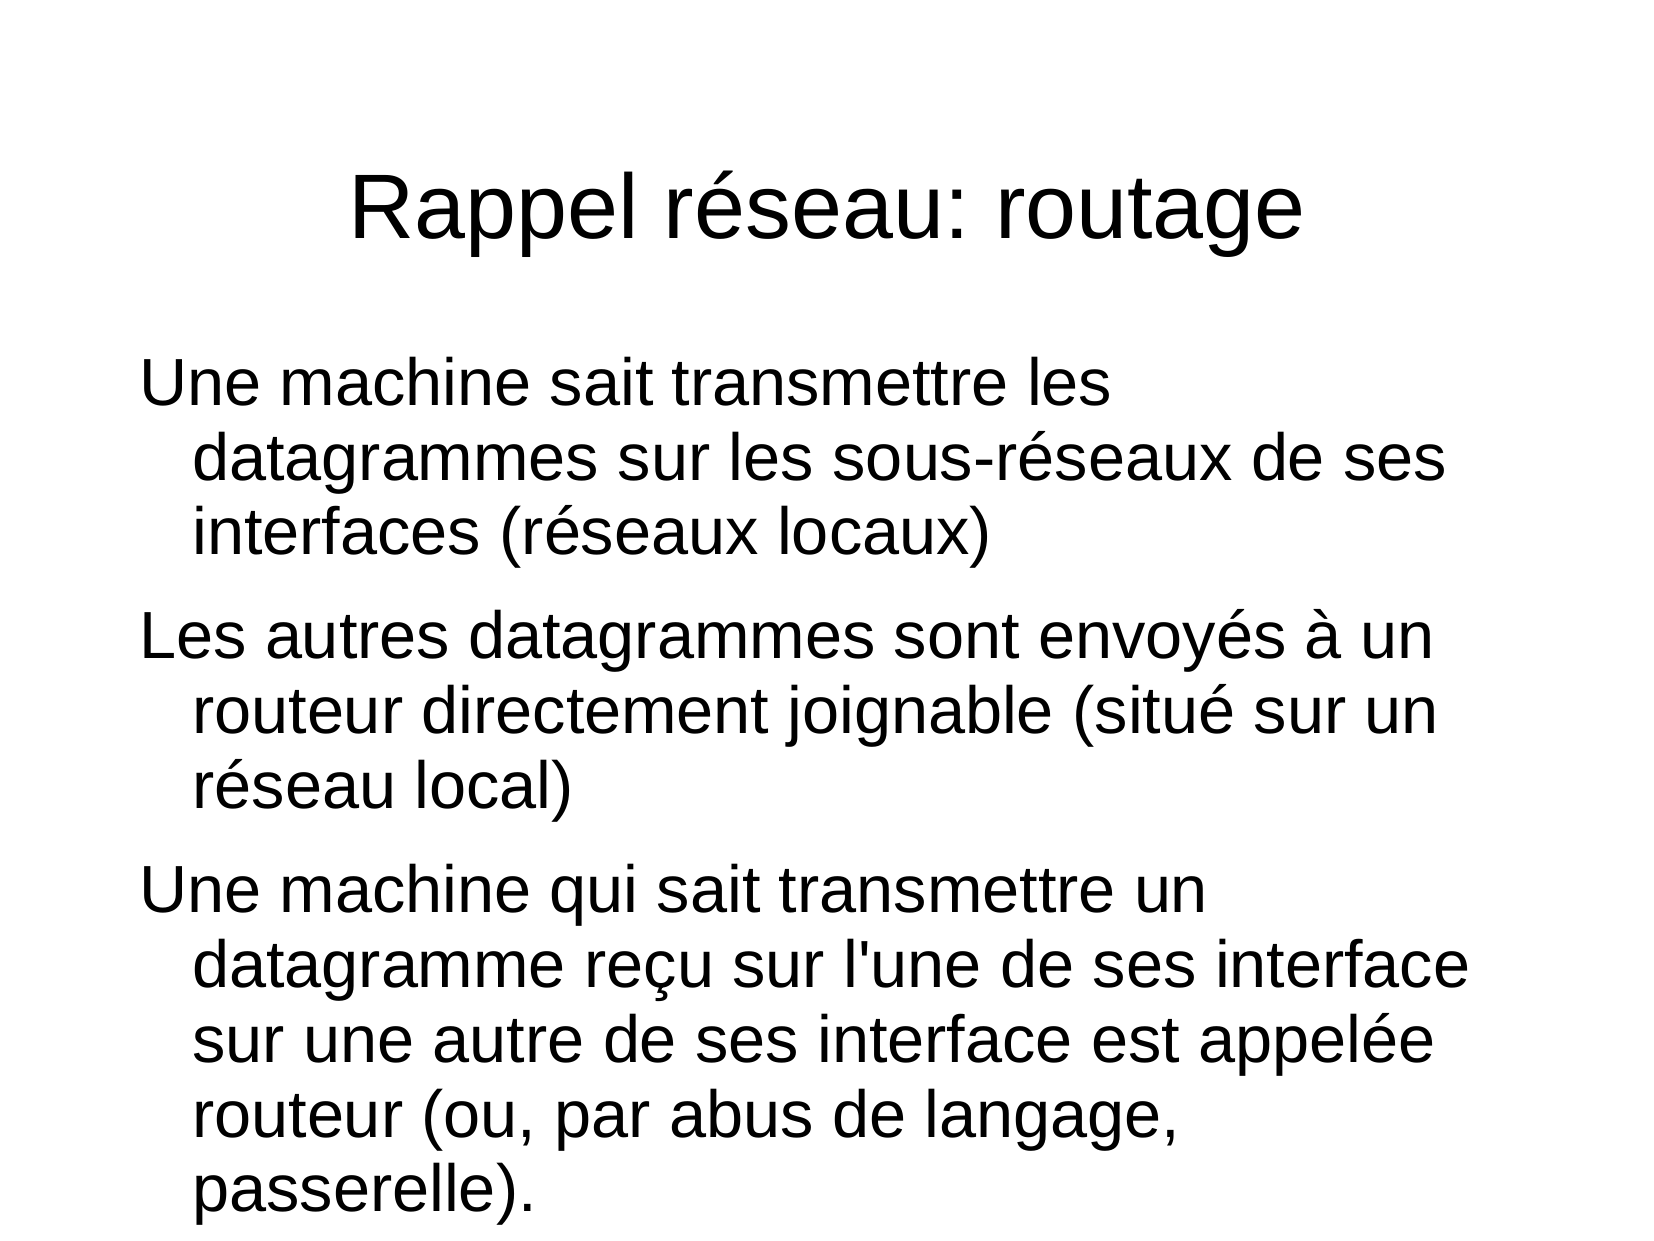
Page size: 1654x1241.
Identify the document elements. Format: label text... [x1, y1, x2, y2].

list Une machine sait transmettre les datagrammes sur les sous-réseaux de ses interfaces (réseaux locaux) Les autres datagrammes sont envoyés à un routeur directement joignable (situé sur un réseau local) Une machine qui sait transmettre un datagramme reçu sur l'une de ses interface sur une autre de ses interface est appelée routeur (ou, par abus de langage, passerelle). [121, 344, 1534, 1229]
title Rappel réseau: routage [121, 102, 1534, 310]
